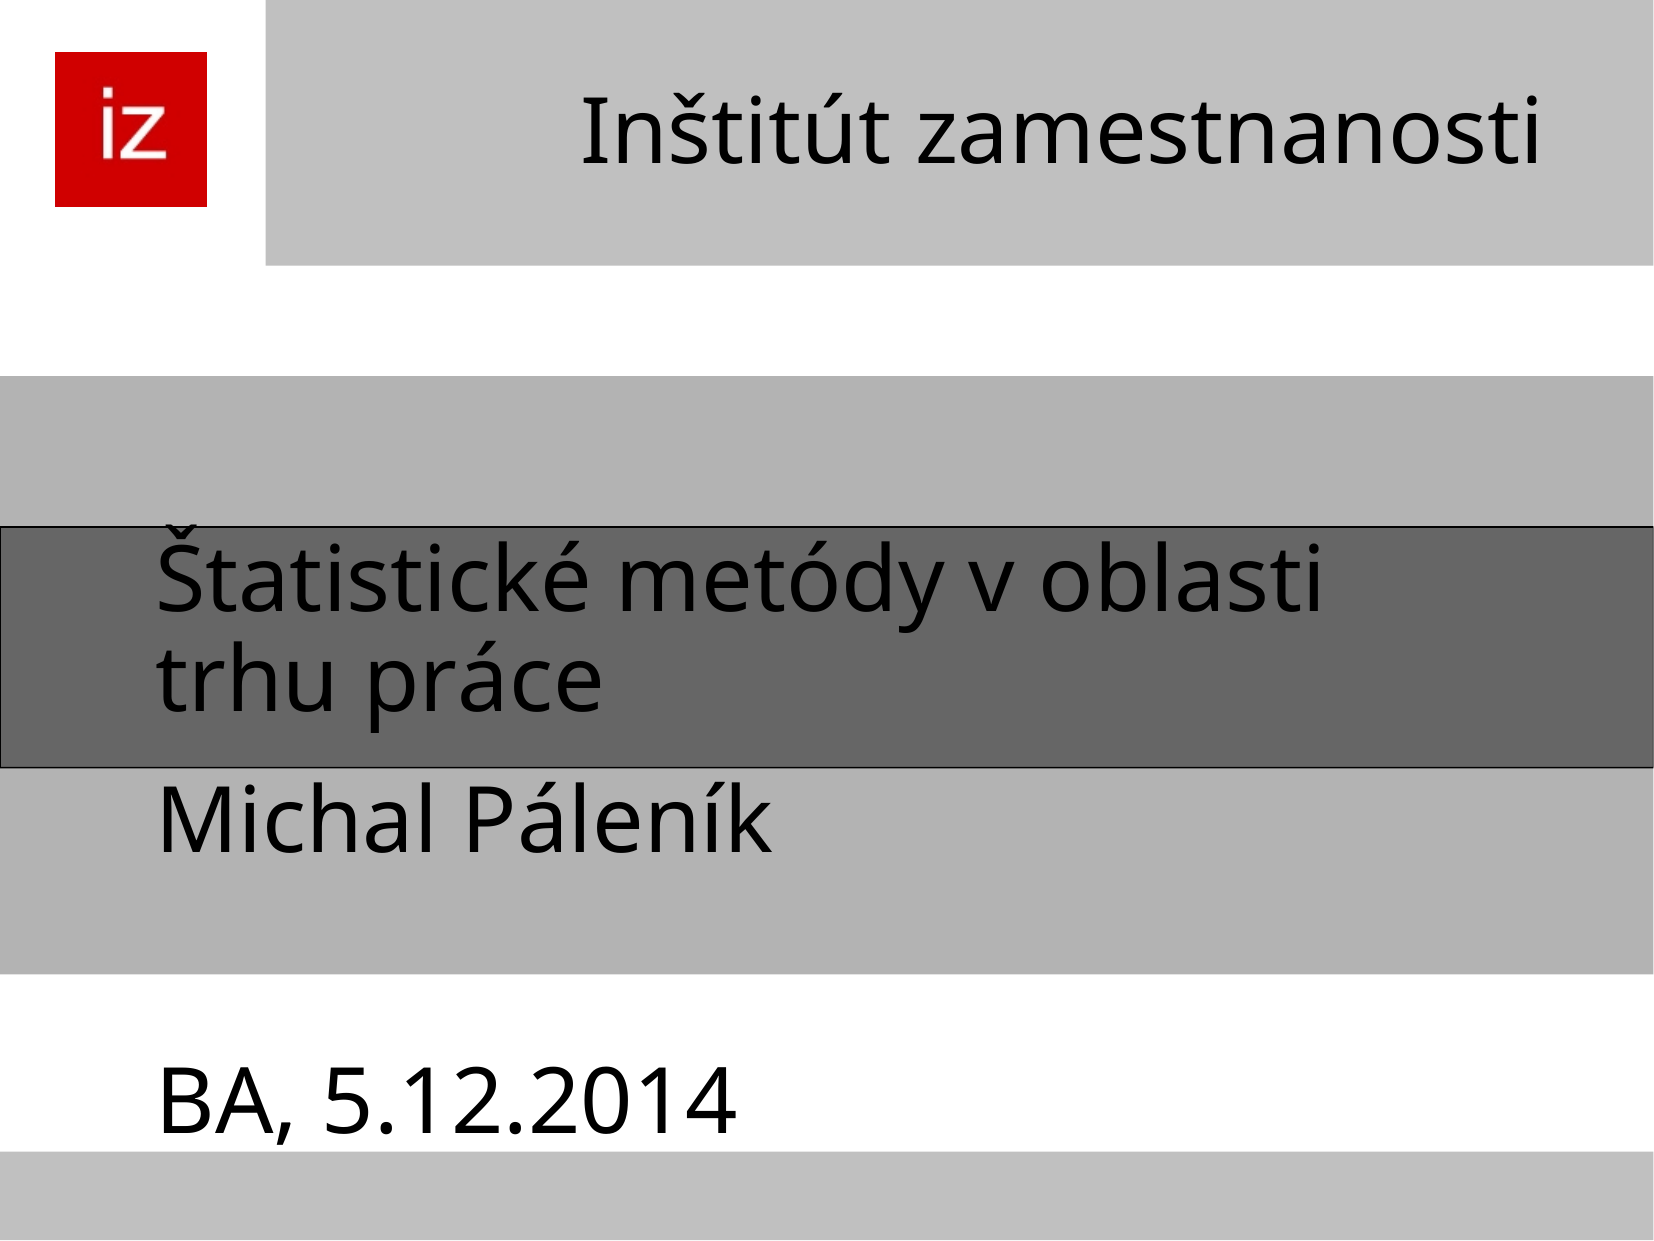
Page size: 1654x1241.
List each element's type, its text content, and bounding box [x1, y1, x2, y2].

list Štatistické metódy v oblasti trhu práce Michal Páleník BA, 5.12.2014 [59, 531, 1506, 1077]
title Inštitút zamestnanosti [561, 29, 1565, 237]
picture [55, 52, 207, 207]
text_box [0, 376, 1654, 975]
